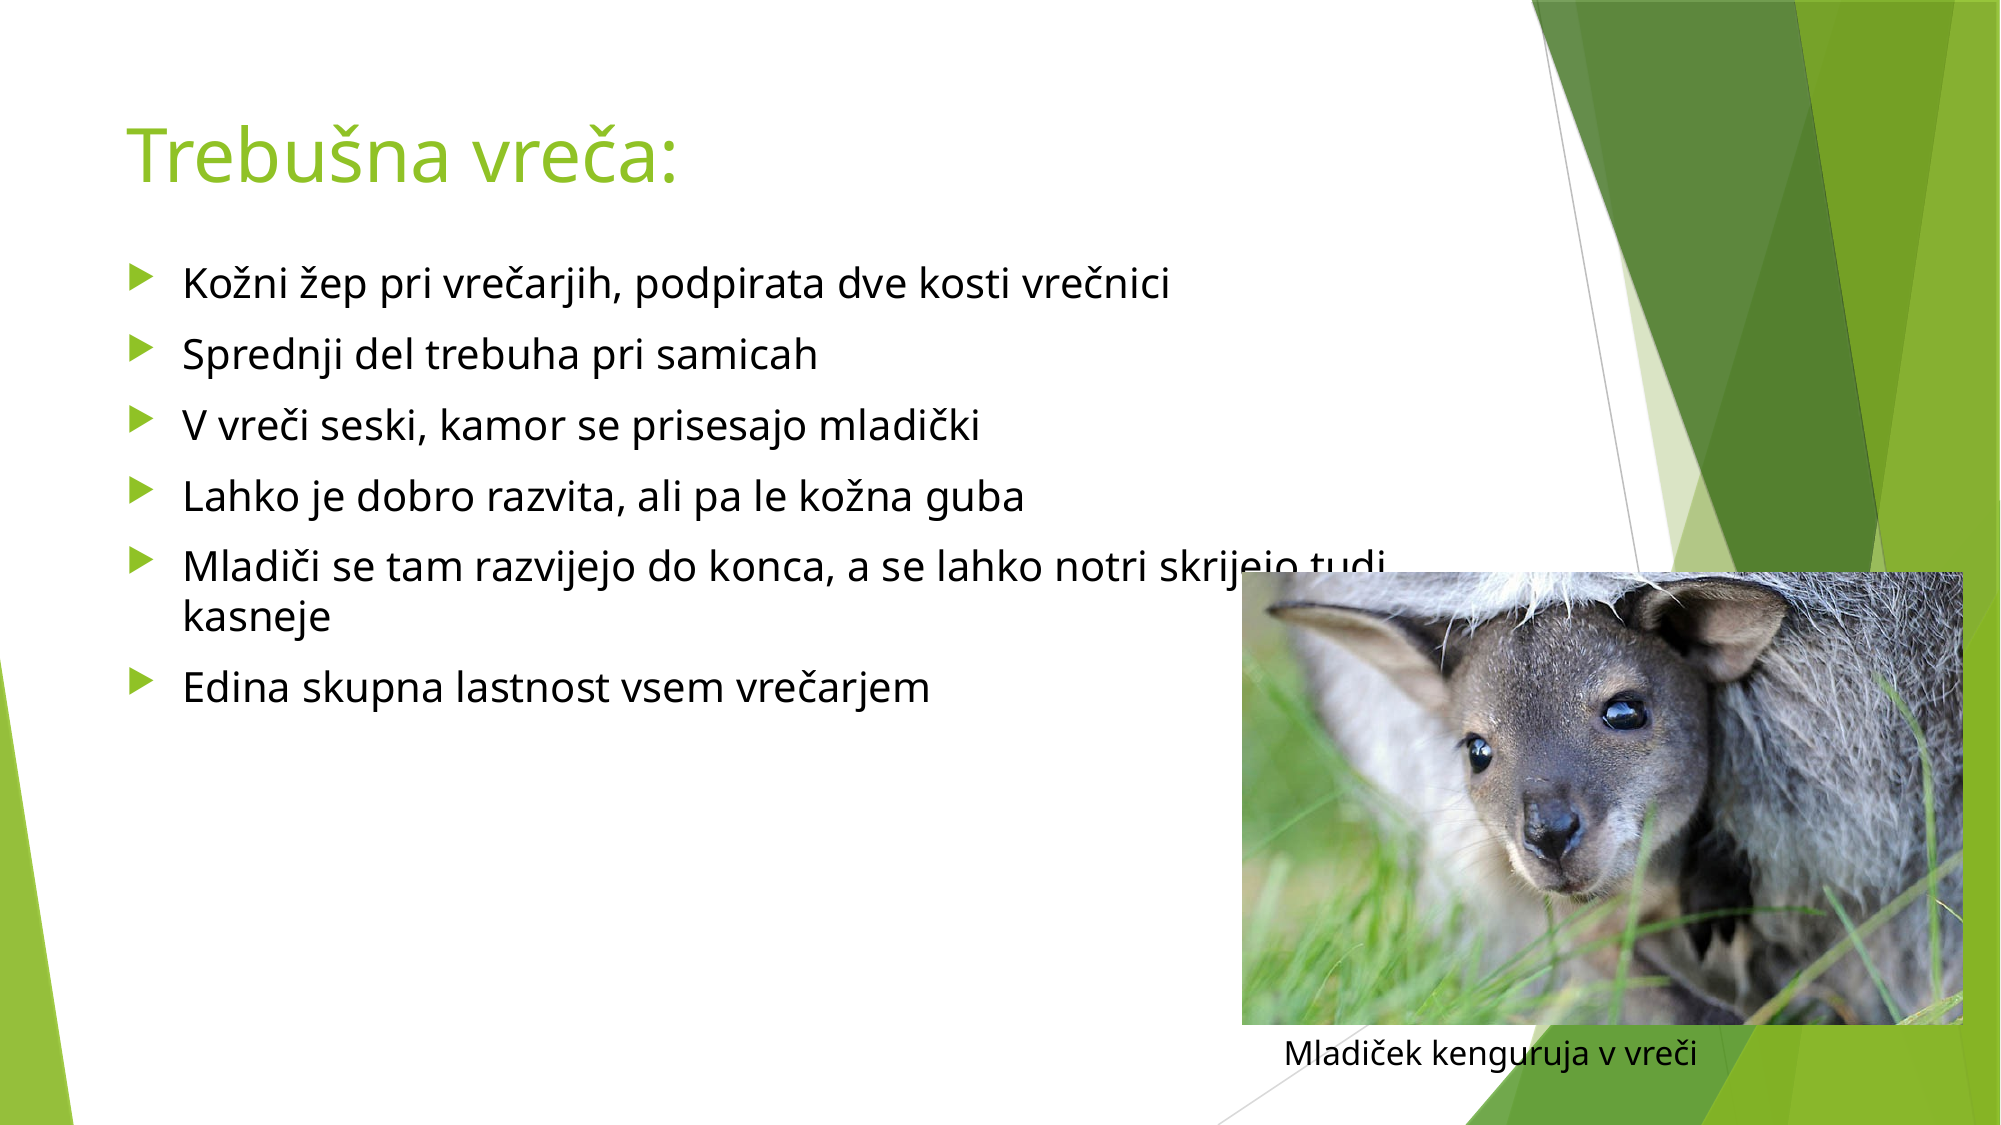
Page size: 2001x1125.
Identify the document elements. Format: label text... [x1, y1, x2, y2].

text_box Mladiček kenguruja v vreči [1268, 1024, 1937, 1080]
picture [1242, 572, 1963, 1025]
list Kožni žep pri vrečarjih, podpirata dve kosti vrečnici Sprednji del trebuha pri samicah V vreči seski, kamor se prisesajo mladički Lahko je dobro razvita, ali pa le kožna guba Mladiči se tam razvijejo do konca, a se lahko notri skrijejo tudi kasneje Edina skupna lastnost vsem vrečarjem [111, 249, 1522, 992]
title Trebušna vreča: [111, 99, 1522, 249]
